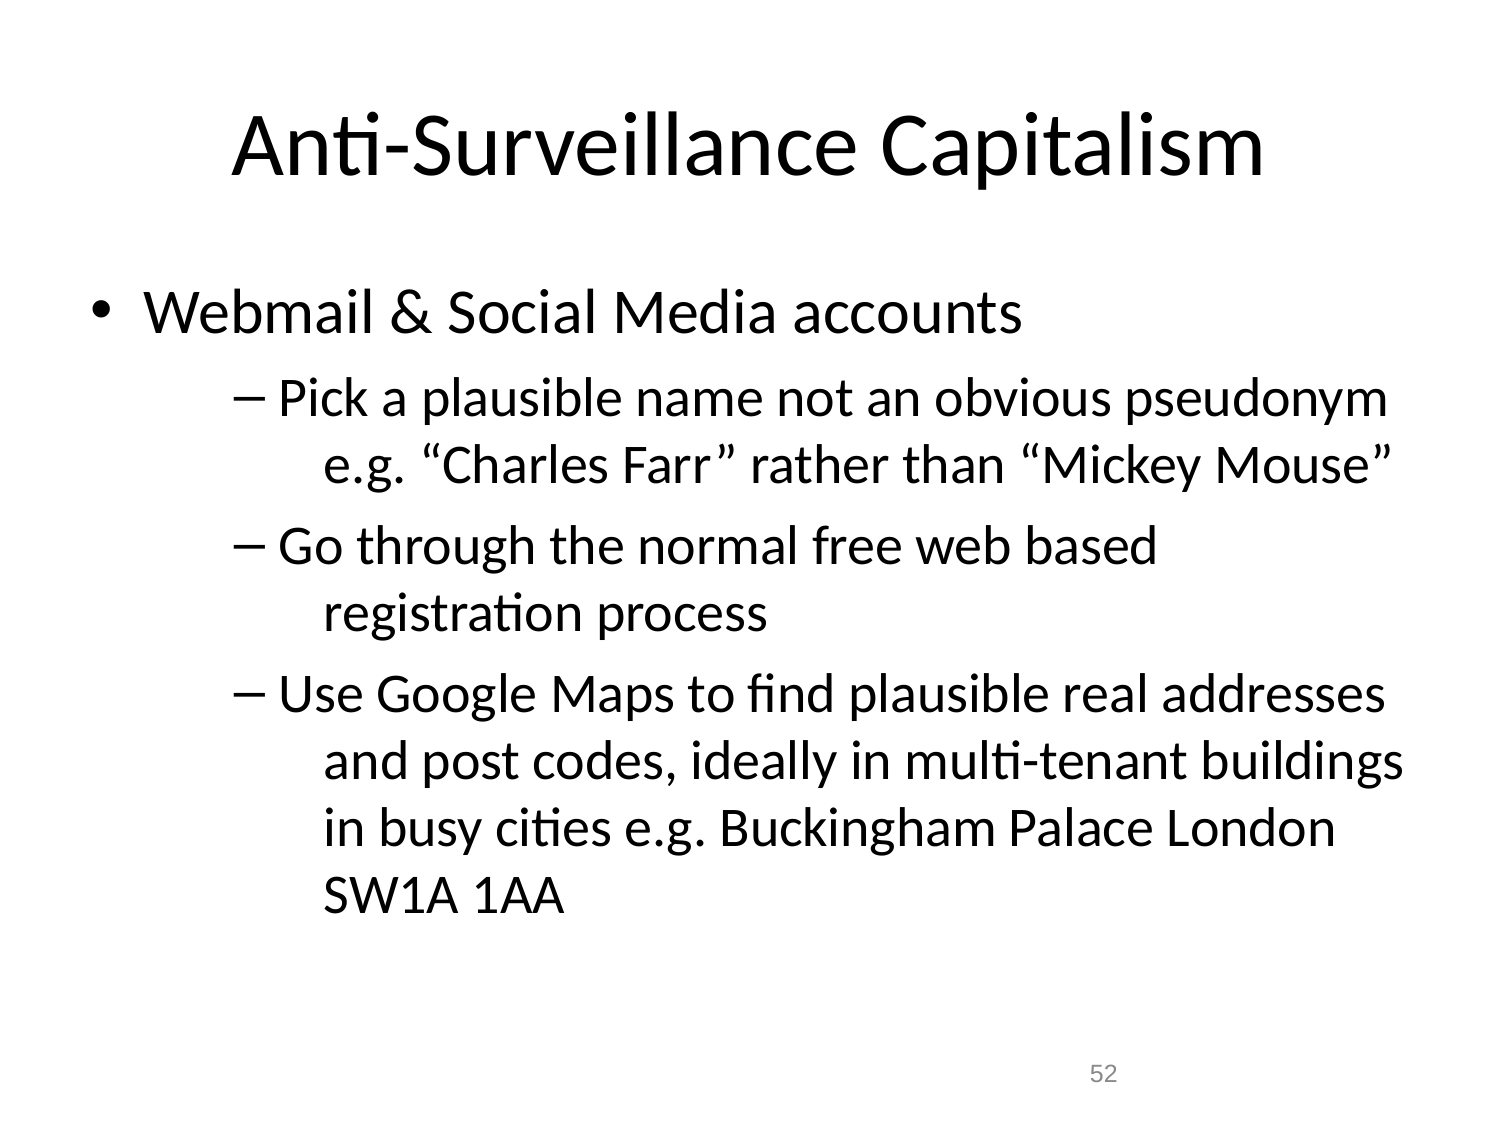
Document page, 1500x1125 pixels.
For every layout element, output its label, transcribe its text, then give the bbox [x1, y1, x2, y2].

title Anti-Surveillance Capitalism [75, 45, 1426, 233]
list Webmail & Social Media accounts Pick a plausible name not an obvious pseudonym e.g. “Charles Farr” rather than “Mickey Mouse” Go through the normal free web based registration process Use Google Maps to find plausible real addresses and post codes, ideally in multi-tenant buildings in busy cities e.g. Buckingham Palace London SW1A 1AA [75, 262, 1426, 1005]
text_box 37 [1074, 1042, 1426, 1103]
